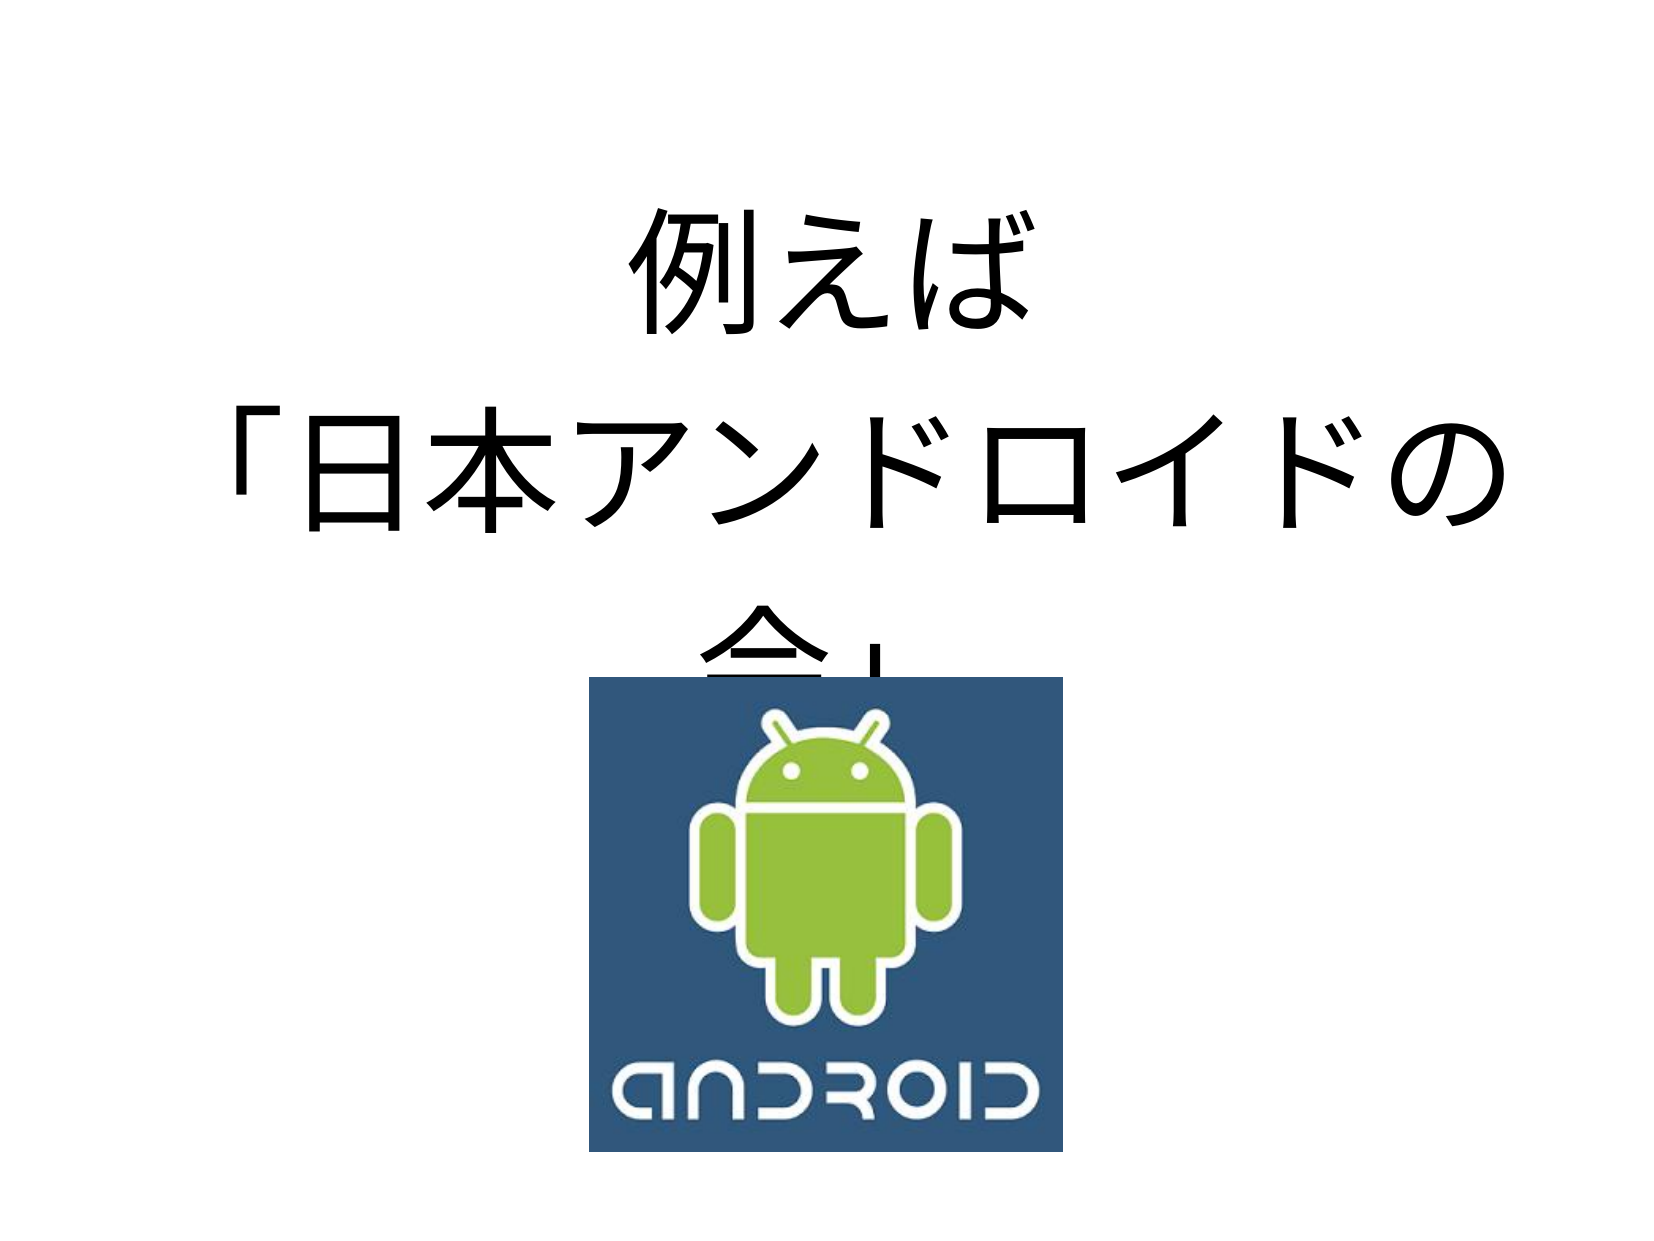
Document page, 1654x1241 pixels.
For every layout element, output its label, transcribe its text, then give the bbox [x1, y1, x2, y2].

picture [589, 677, 1063, 1152]
title 例えば 「日本アンドロイドの会」 [88, 324, 1577, 600]
